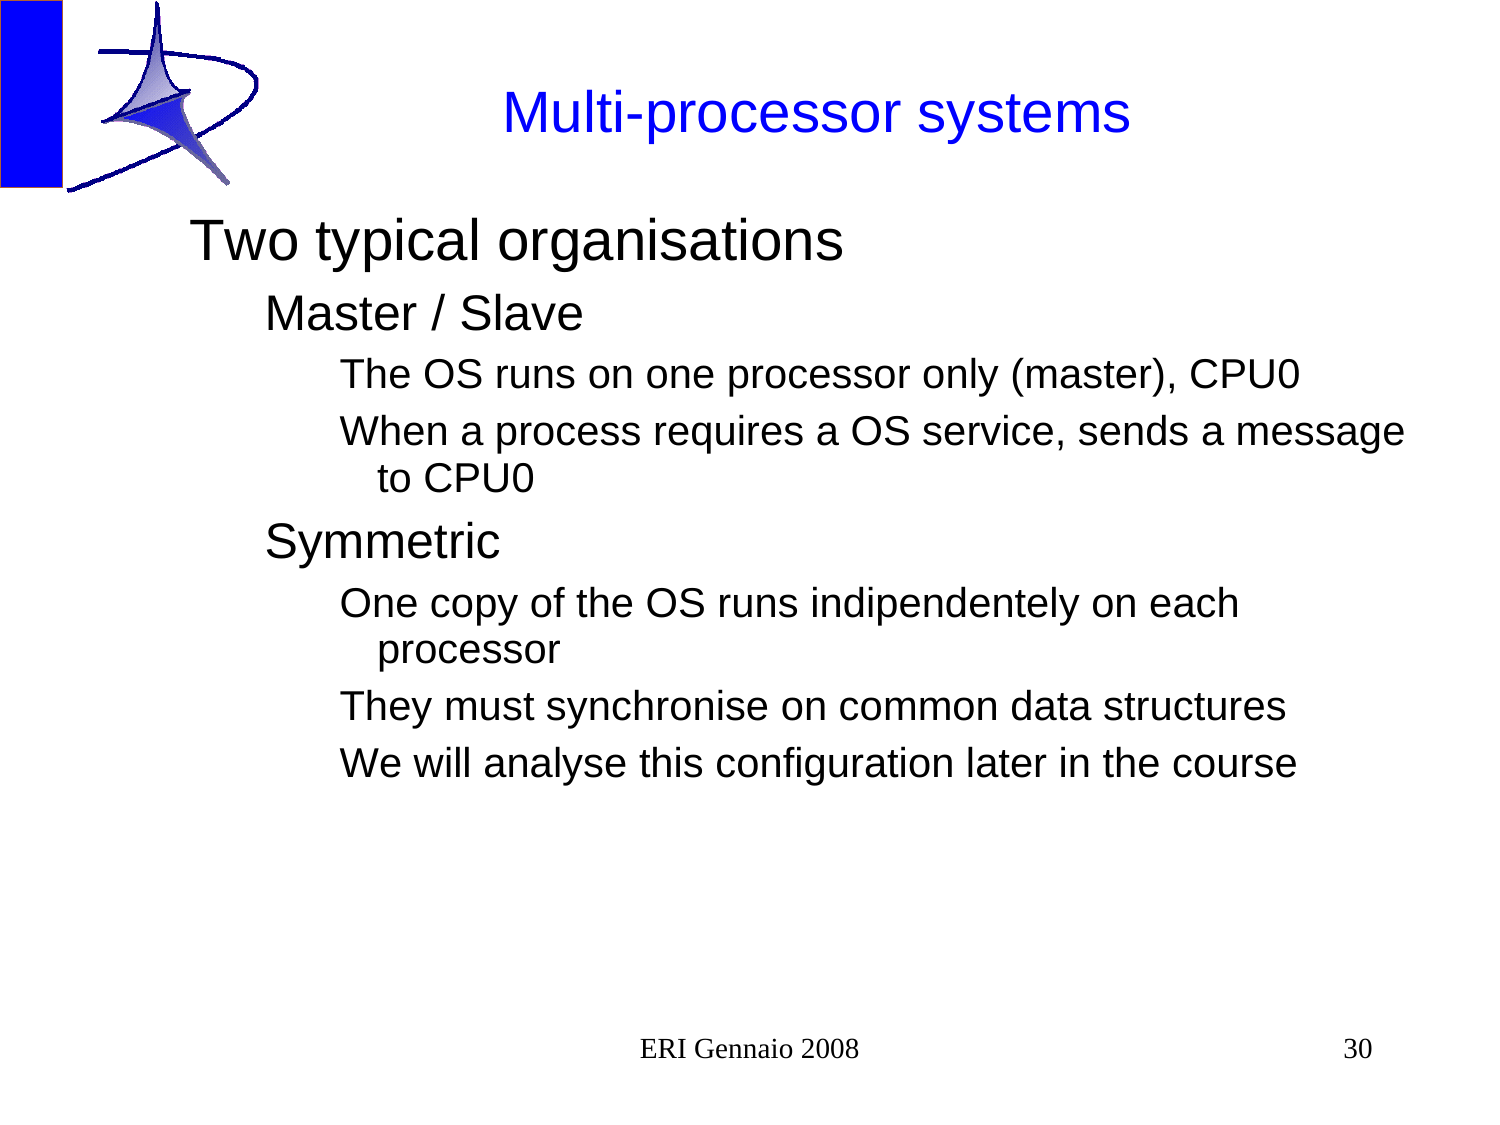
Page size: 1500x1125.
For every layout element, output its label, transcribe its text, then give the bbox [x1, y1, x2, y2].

title Multi-processor systems [174, 61, 1425, 164]
list Two typical organisations Master / Slave The OS runs on one processor only (master), CPU0 When a process requires a OS service, sends a message to CPU0 Symmetric One copy of the OS runs indipendentely on each processor They must synchronise on common data structures We will analyse this configuration later in the course [174, 199, 1425, 963]
picture [62, 0, 263, 197]
